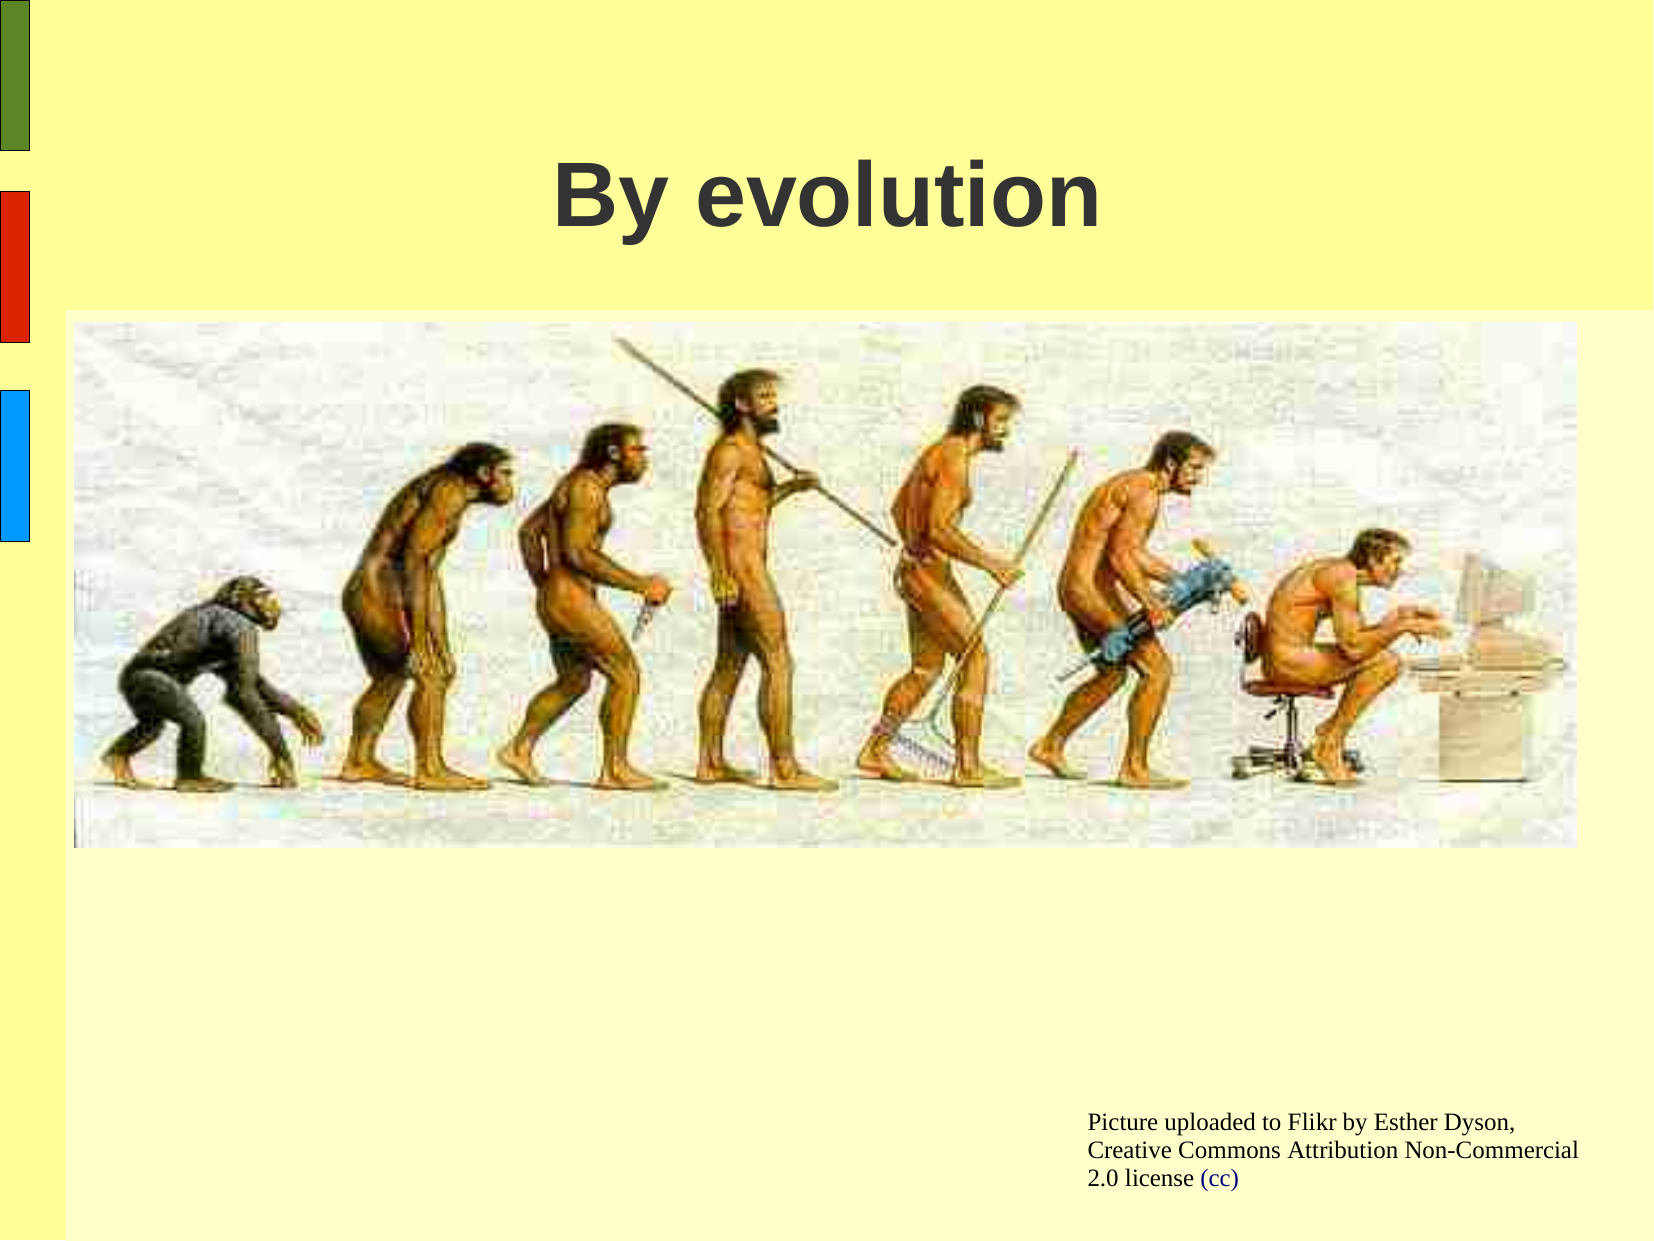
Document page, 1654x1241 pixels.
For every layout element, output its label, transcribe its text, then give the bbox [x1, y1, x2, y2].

title By evolution [121, 91, 1534, 299]
text_box Picture uploaded to Flikr by Esther Dyson, Creative Commons Attribution Non-Commercial 2.0 license (cc) [1087, 1108, 1613, 1195]
picture [74, 322, 1577, 848]
